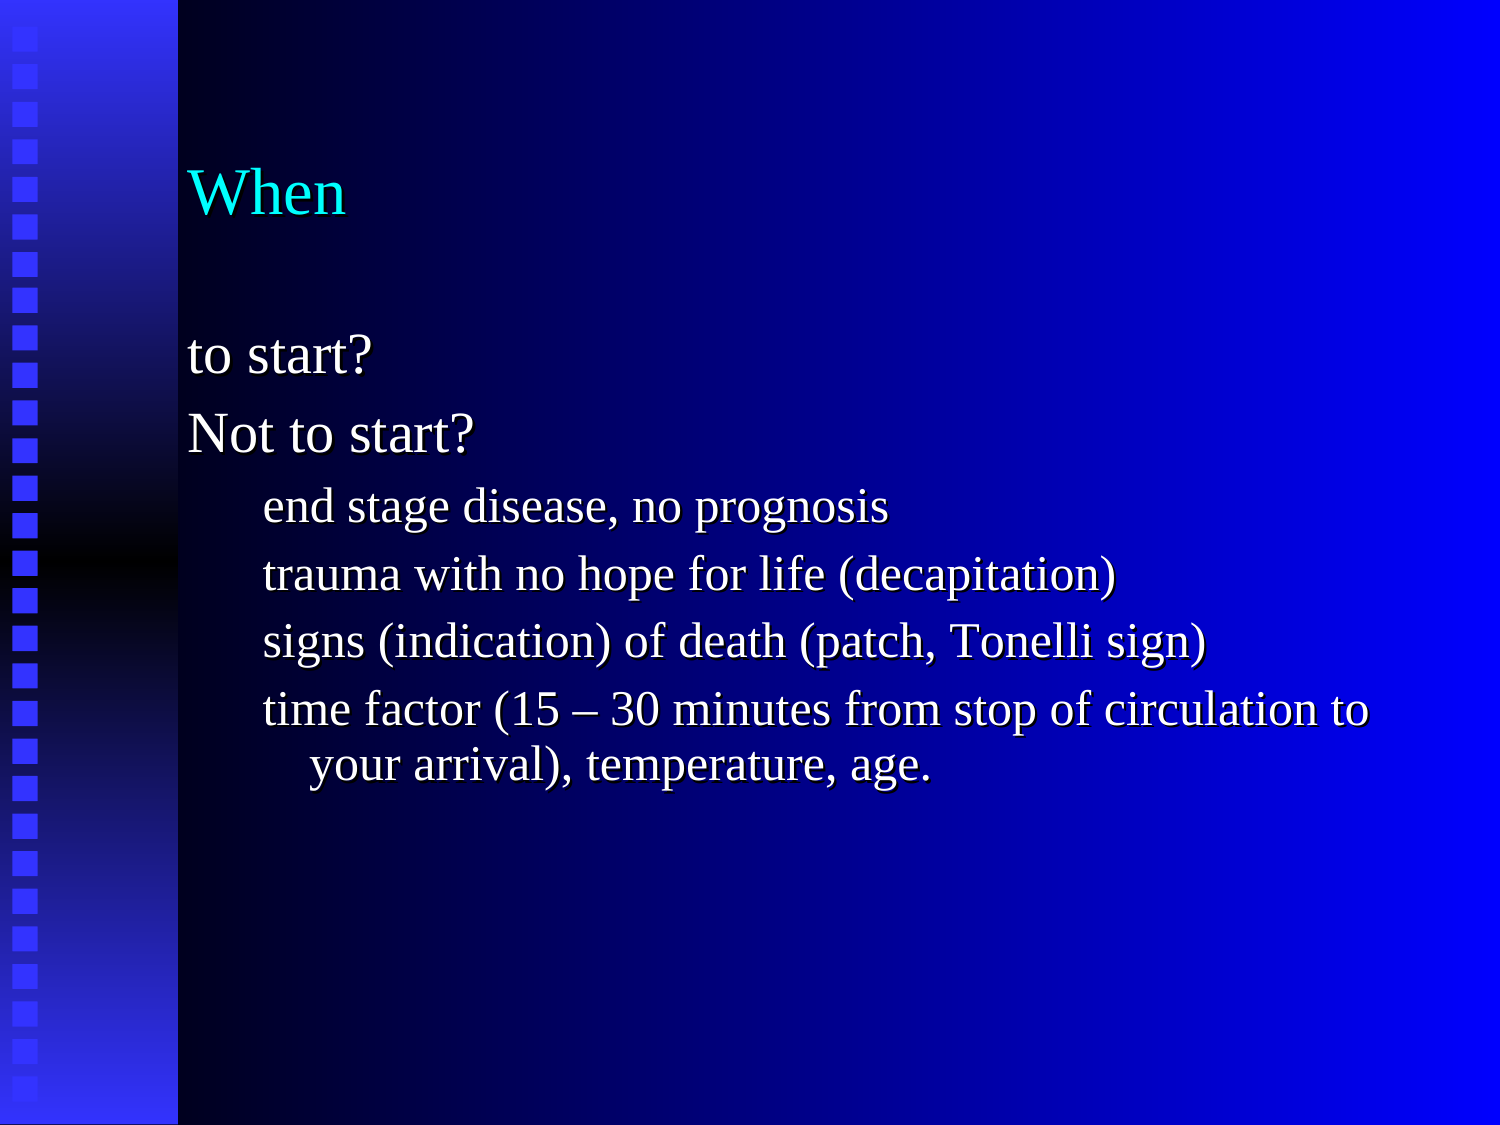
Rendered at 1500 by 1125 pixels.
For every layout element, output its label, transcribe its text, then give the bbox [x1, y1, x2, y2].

title When [187, 99, 1463, 288]
list to start? Not to start? end stage disease, no prognosis trauma with no hope for life (decapitation) signs (indication) of death (patch, Tonelli sign) time factor (15 – 30 minutes from stop of circulation to your arrival), temperature, age. [187, 324, 1463, 1093]
